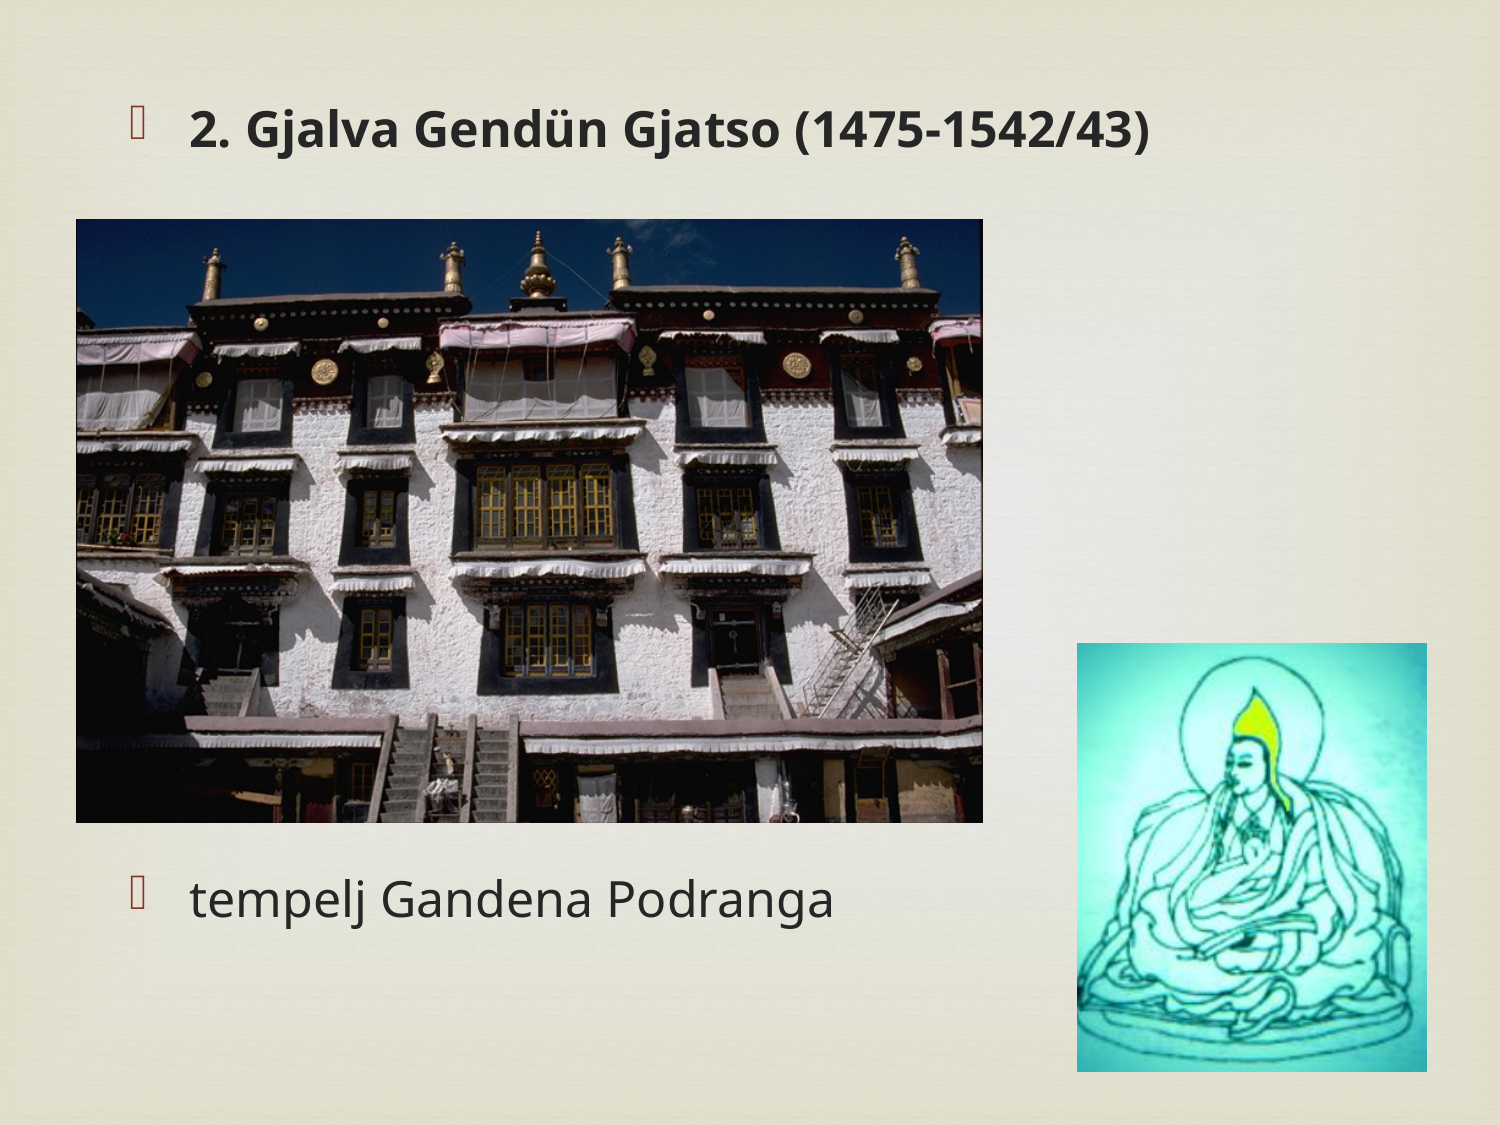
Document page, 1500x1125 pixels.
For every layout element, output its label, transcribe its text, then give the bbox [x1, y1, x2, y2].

picture [76, 219, 983, 823]
text_box 2. Gjalva Gendün Gjatso (1475-1542/43) tempelj Gandena Podranga [114, 90, 1386, 1071]
picture [1077, 643, 1427, 1072]
